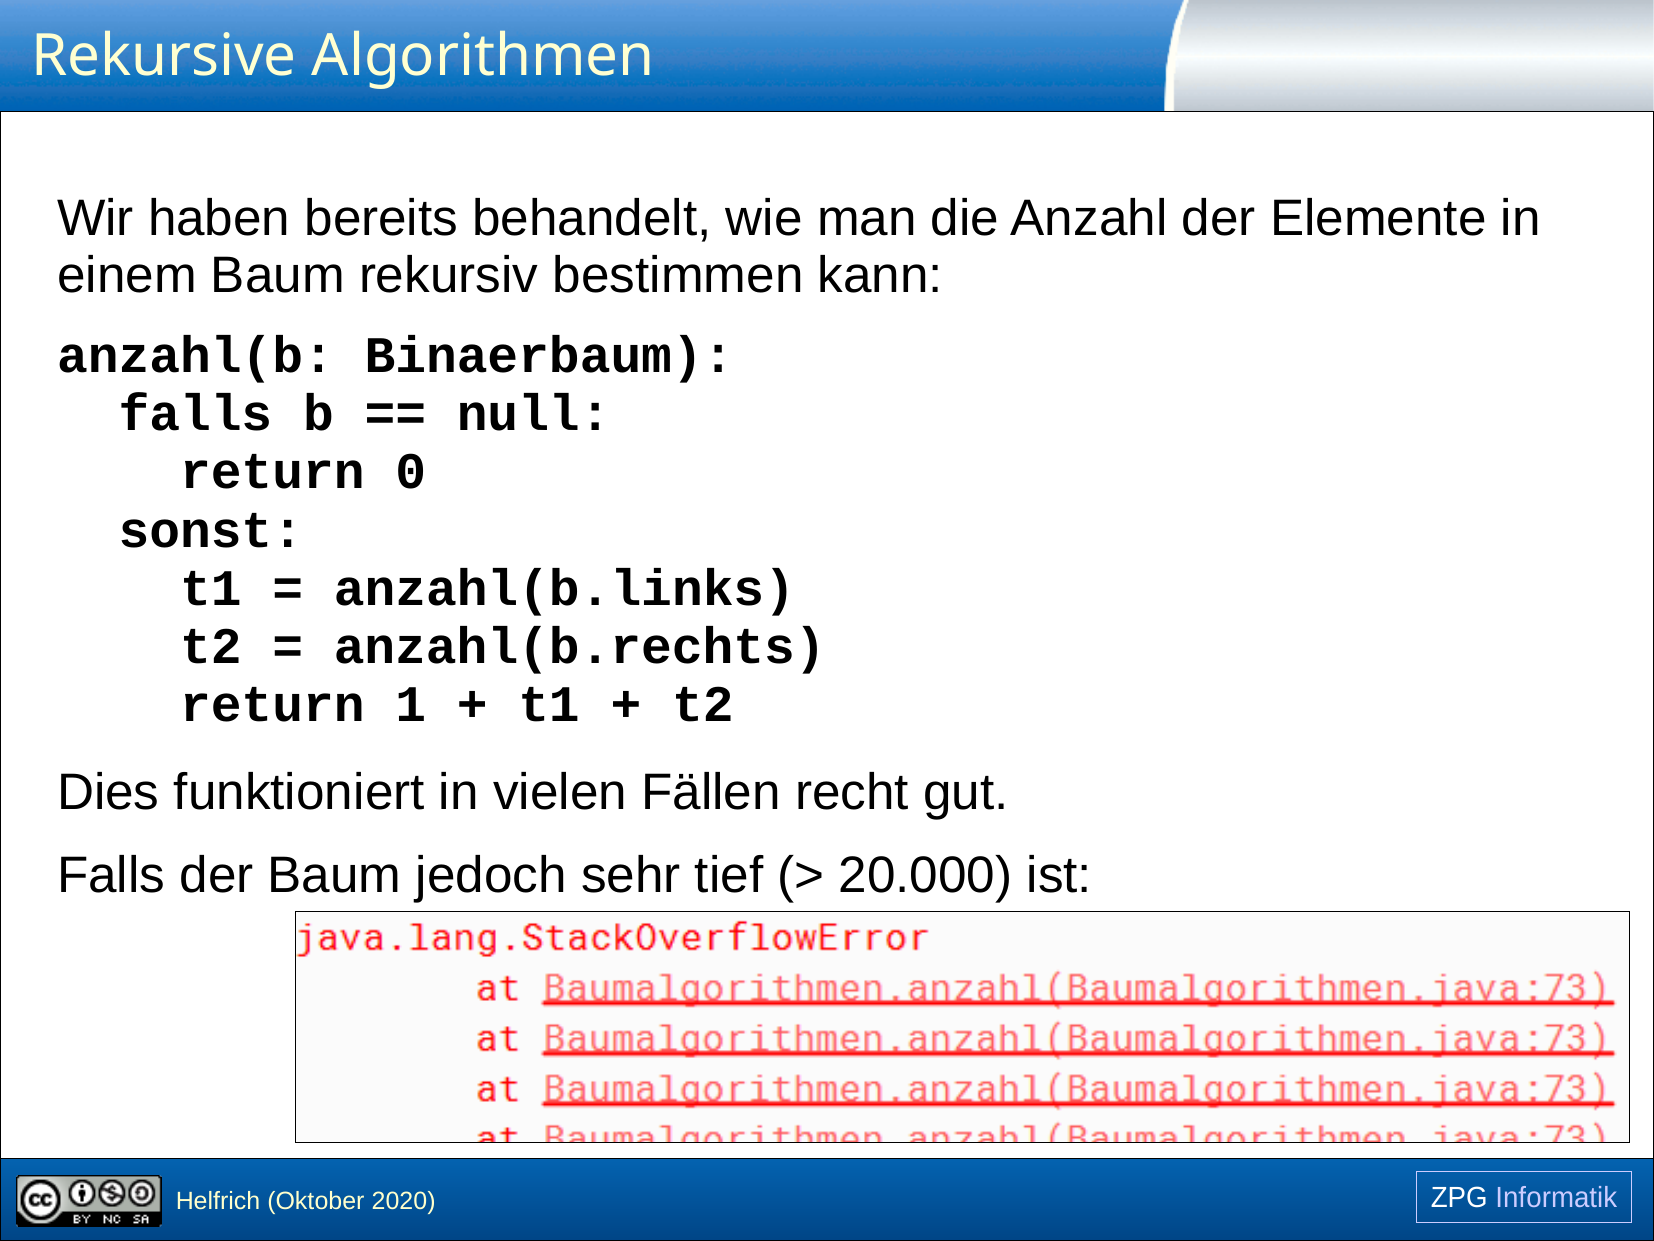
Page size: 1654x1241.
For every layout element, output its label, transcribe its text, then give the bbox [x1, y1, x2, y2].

picture [0, 0, 1654, 111]
picture [16, 1175, 162, 1227]
picture [295, 911, 1630, 1143]
list Wir haben bereits behandelt, wie man die Anzahl der Elemente in einem Baum rekursiv bestimmen kann: anzahl(b: Binaerbaum): falls b == null: return 0 sonst: t1 = anzahl(b.links) t2 = anzahl(b.rechts) return 1 + t1 + t2 Dies funktioniert in vielen Fällen recht gut. Falls der Baum jedoch sehr tief (> 20.000) ist: [57, 189, 1605, 908]
title Rekursive Algorithmen [31, 14, 1151, 92]
